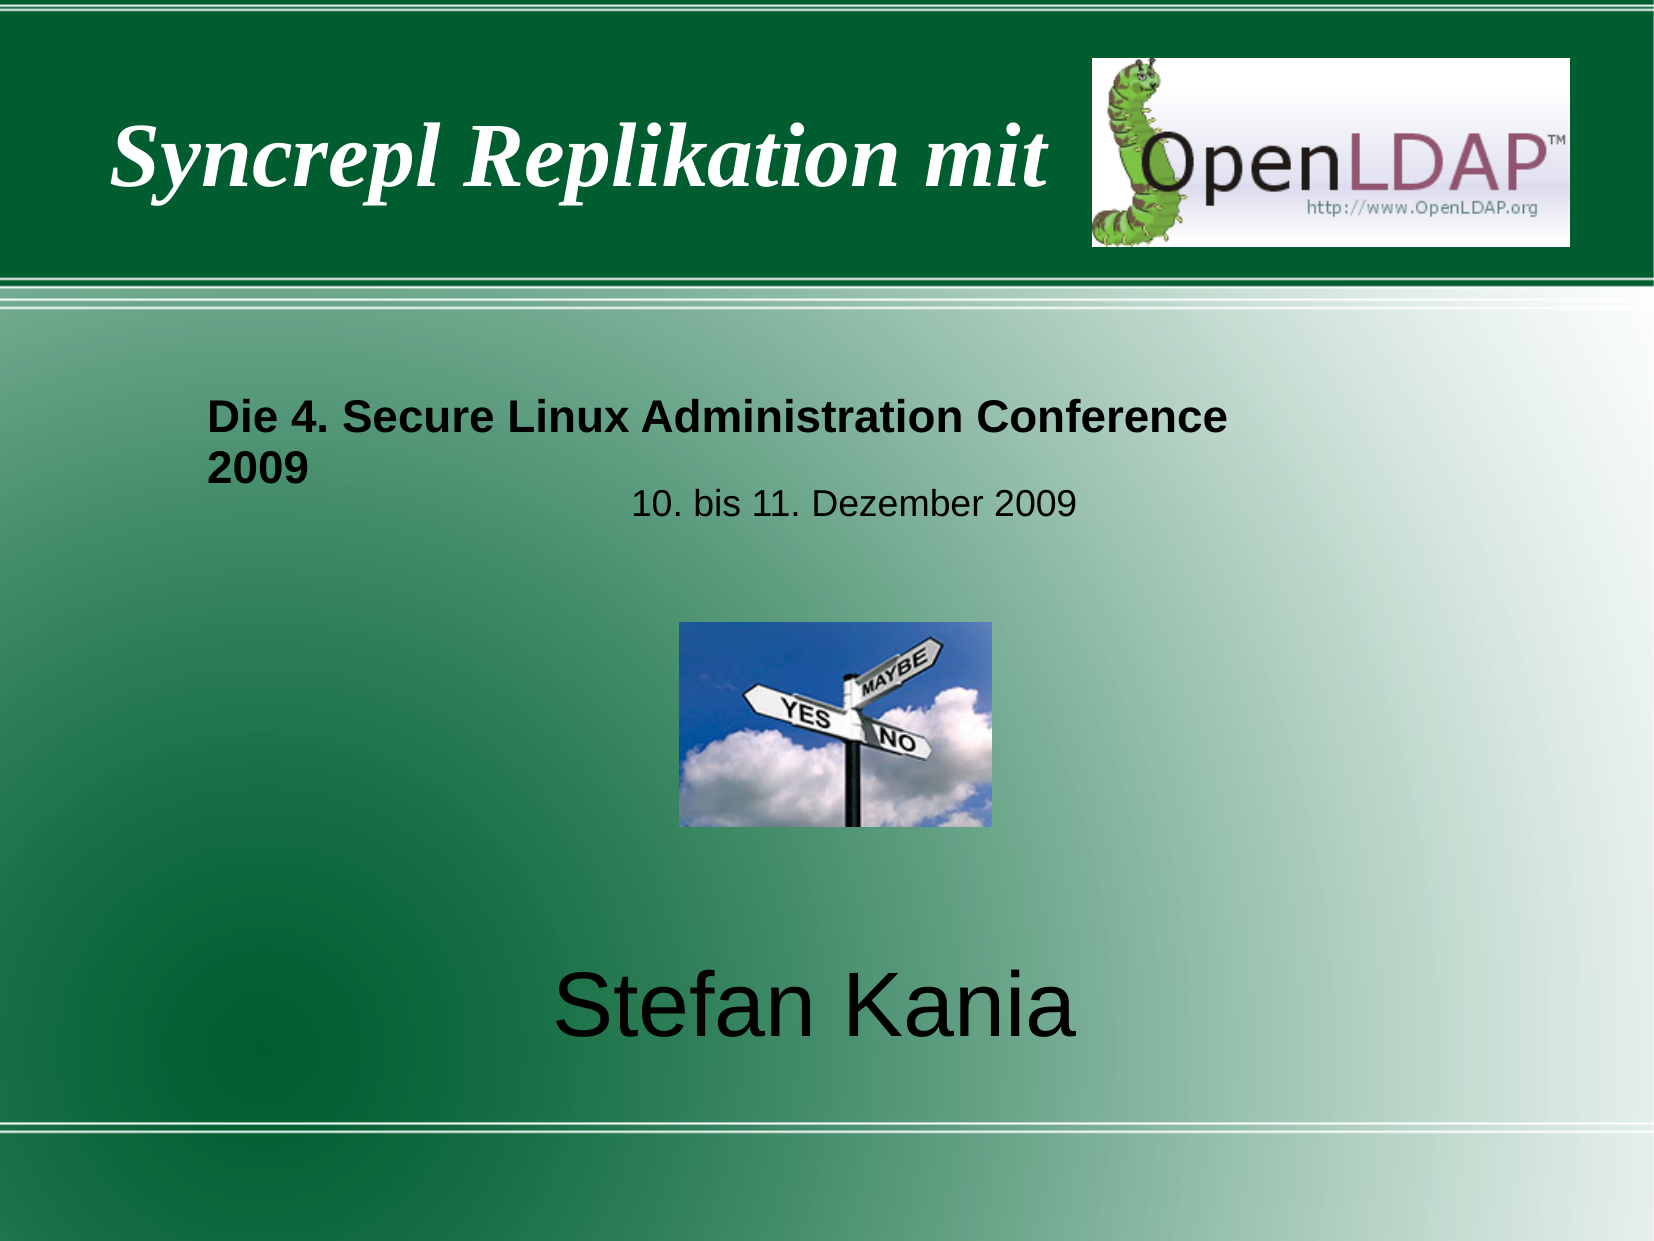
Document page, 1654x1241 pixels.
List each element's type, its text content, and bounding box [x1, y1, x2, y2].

text_box 10. bis 11. Dezember 2009 [616, 474, 1096, 532]
text_box Stefan Kania [537, 945, 1093, 1063]
picture [0, 0, 1654, 1241]
list [82, 337, 1571, 1037]
text_box Die 4. Secure Linux Administration Conference 2009 [192, 383, 1359, 550]
title Syncrepl Replikation mit [29, 59, 1152, 252]
